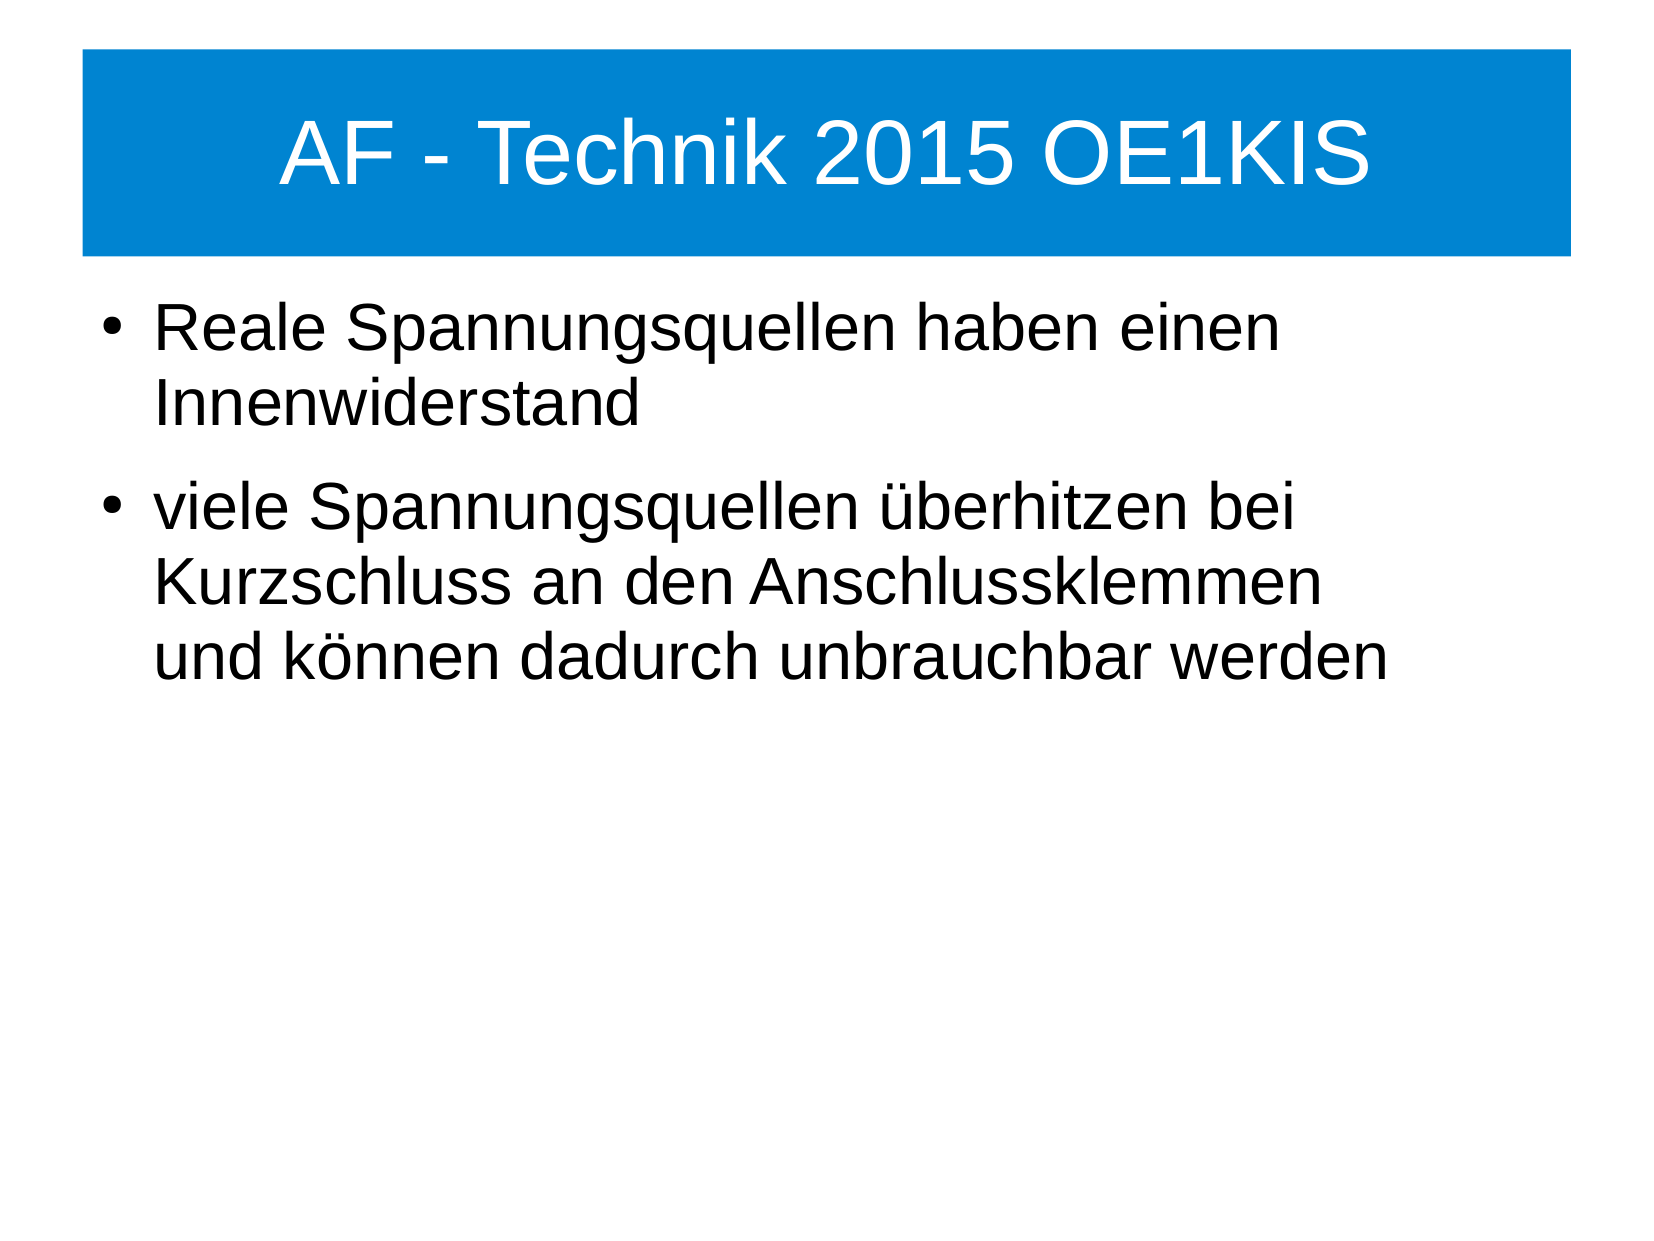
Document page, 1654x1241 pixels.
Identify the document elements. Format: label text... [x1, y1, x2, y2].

title AF - Technik 2015 OE1KIS [82, 49, 1571, 257]
list Reale Spannungsquellen haben einen Innenwiderstand viele Spannungsquellen überhitzen bei Kurzschluss an den Anschlussklemmen und können dadurch unbrauchbar werden [82, 290, 1571, 1010]
